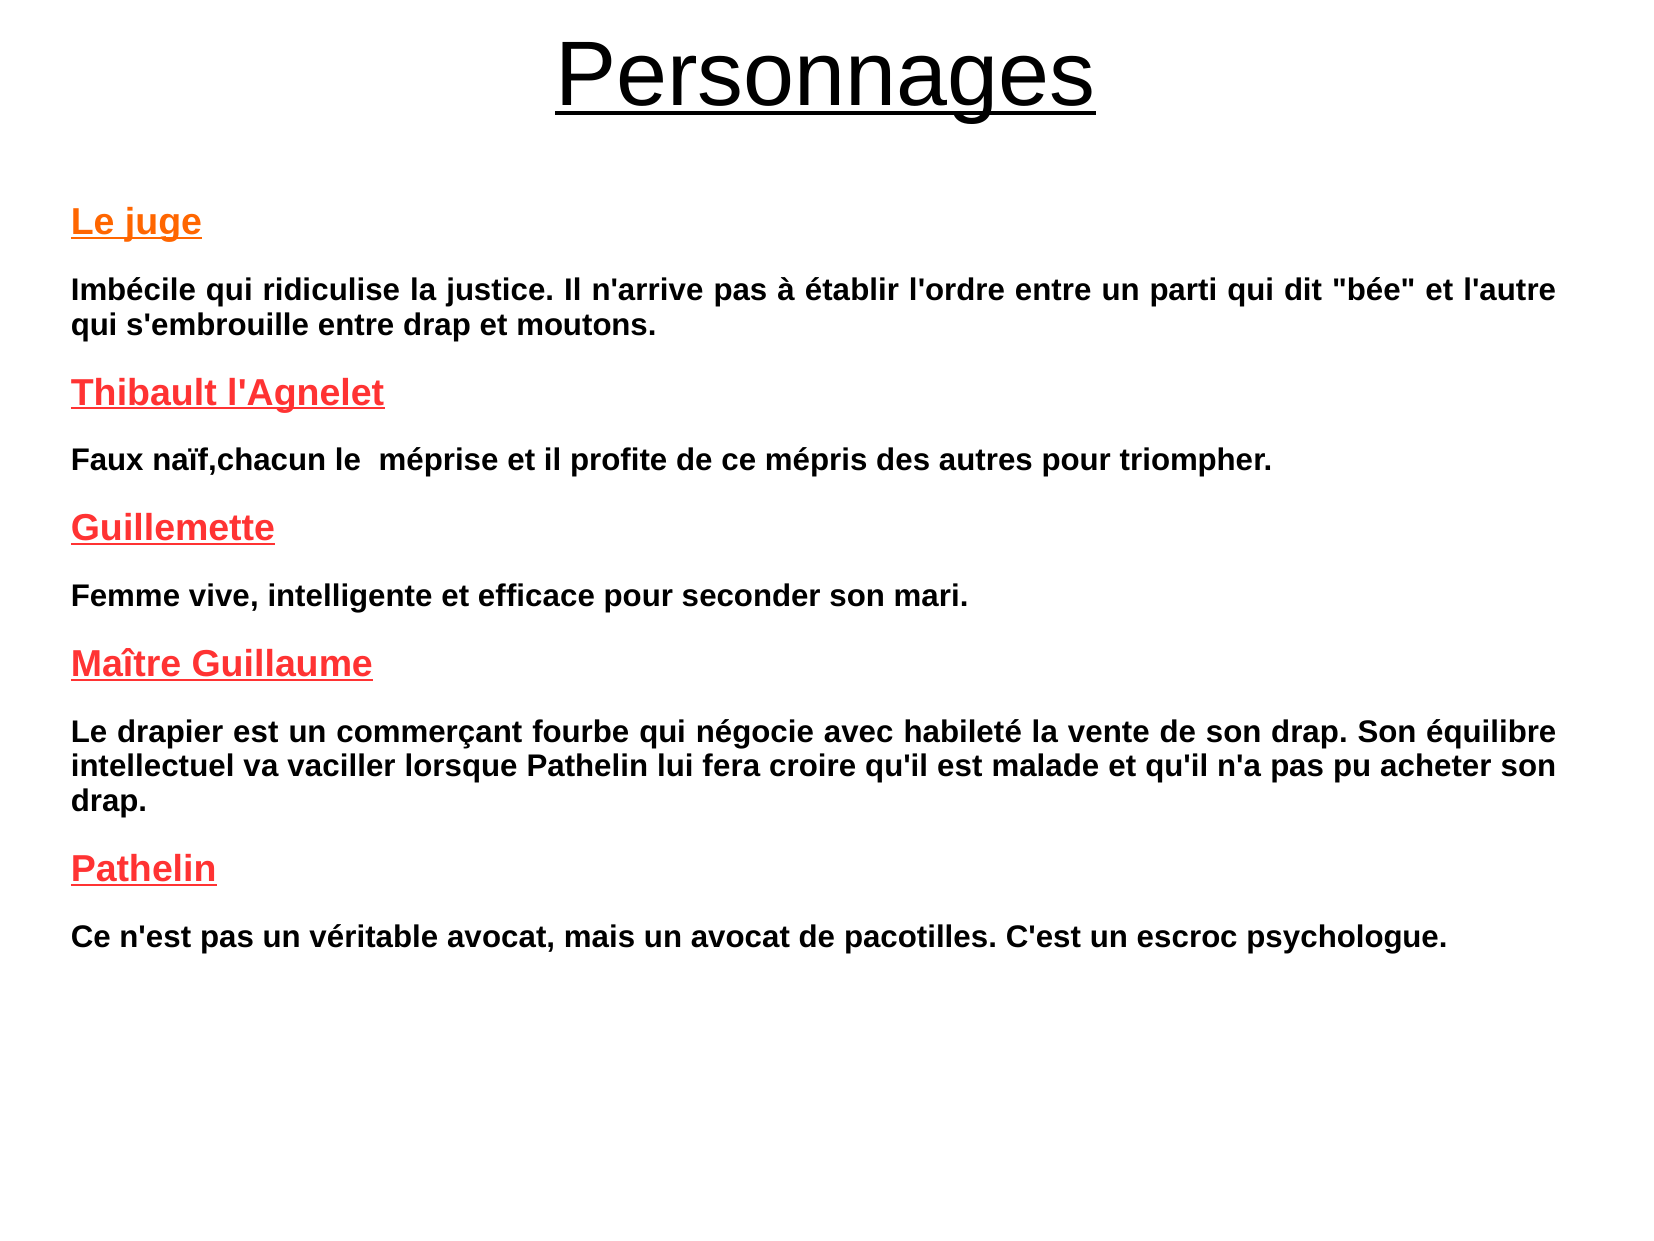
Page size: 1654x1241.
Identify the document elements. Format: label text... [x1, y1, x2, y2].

list Le juge Imbécile qui ridiculise la justice. Il n'arrive pas à établir l'ordre entre un parti qui dit "bée" et l'autre qui s'embrouille entre drap et moutons. Thibault l'Agnelet Faux naïf,chacun le méprise et il profite de ce mépris des autres pour triompher. Guillemette Femme vive, intelligente et efficace pour seconder son mari. Maître Guillaume Le drapier est un commerçant fourbe qui négocie avec habileté la vente de son drap. Son équilibre intellectuel va vaciller lorsque Pathelin lui fera croire qu'il est malade et qu'il n'a pas pu acheter son drap. Pathelin Ce n'est pas un véritable avocat, mais un avocat de pacotilles. C'est un escroc psychologue. [70, 200, 1559, 1020]
title Personnages [94, 0, 1583, 178]
